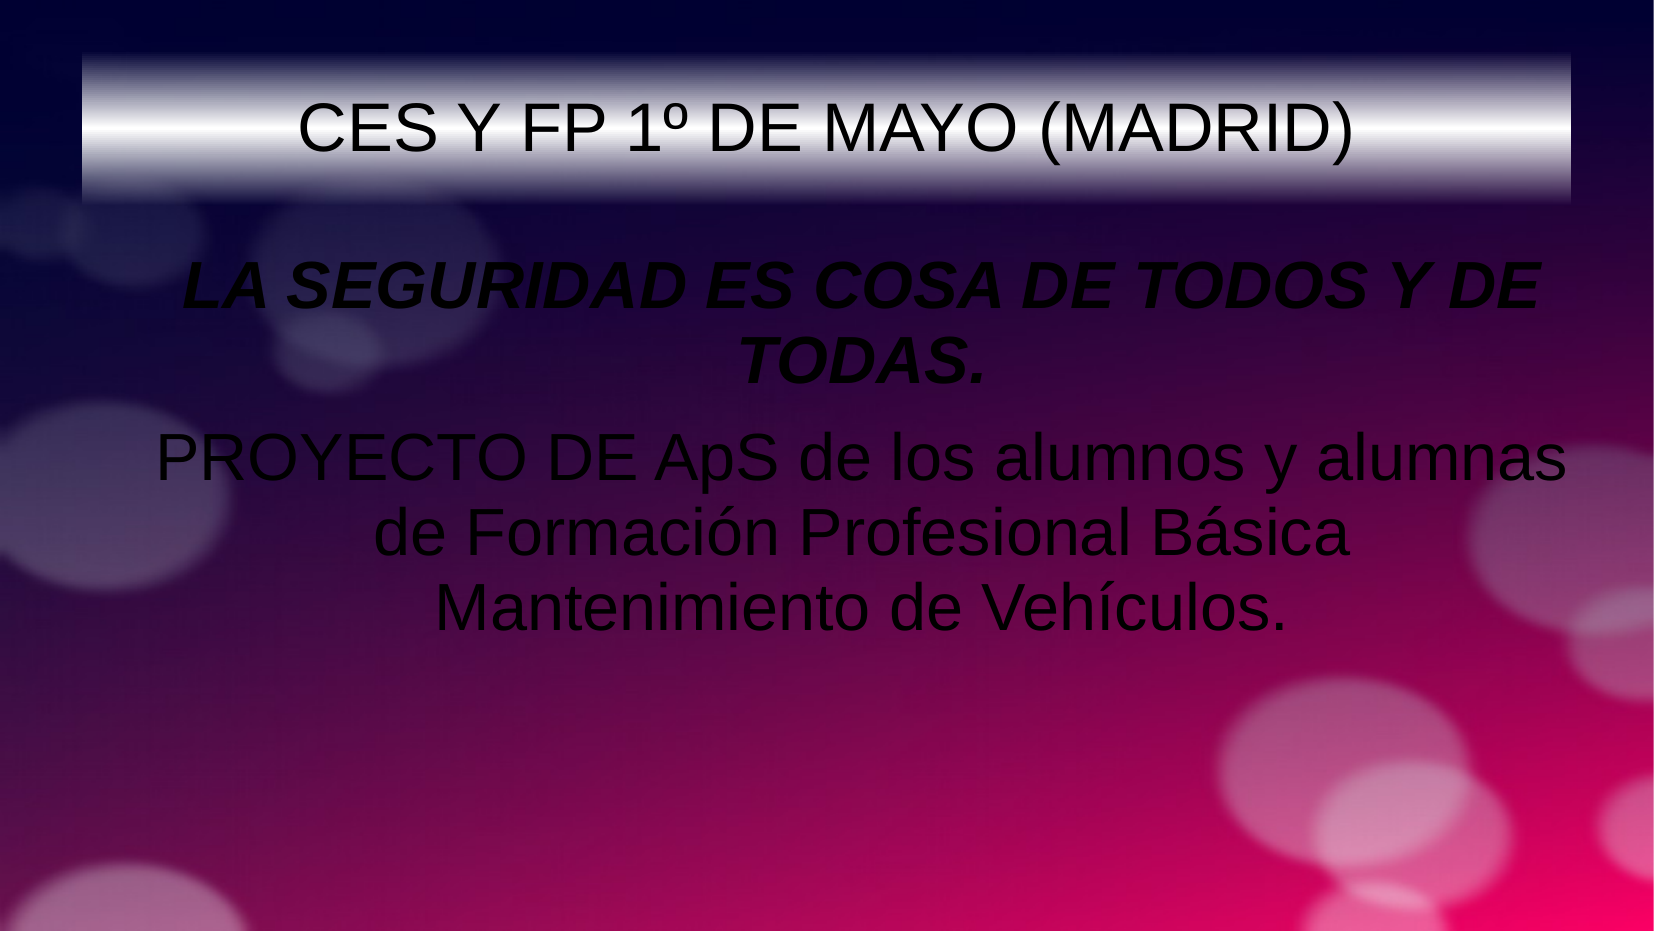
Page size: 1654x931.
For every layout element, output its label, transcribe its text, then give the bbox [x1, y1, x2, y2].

list LA SEGURIDAD ES COSA DE TODOS Y DE TODAS. PROYECTO DE ApS de los alumnos y alumnas de Formación Profesional Básica Mantenimiento de Vehículos. [82, 248, 1571, 824]
title CES Y FP 1º DE MAYO (MADRID) [82, 50, 1571, 206]
picture [0, 0, 1654, 931]
